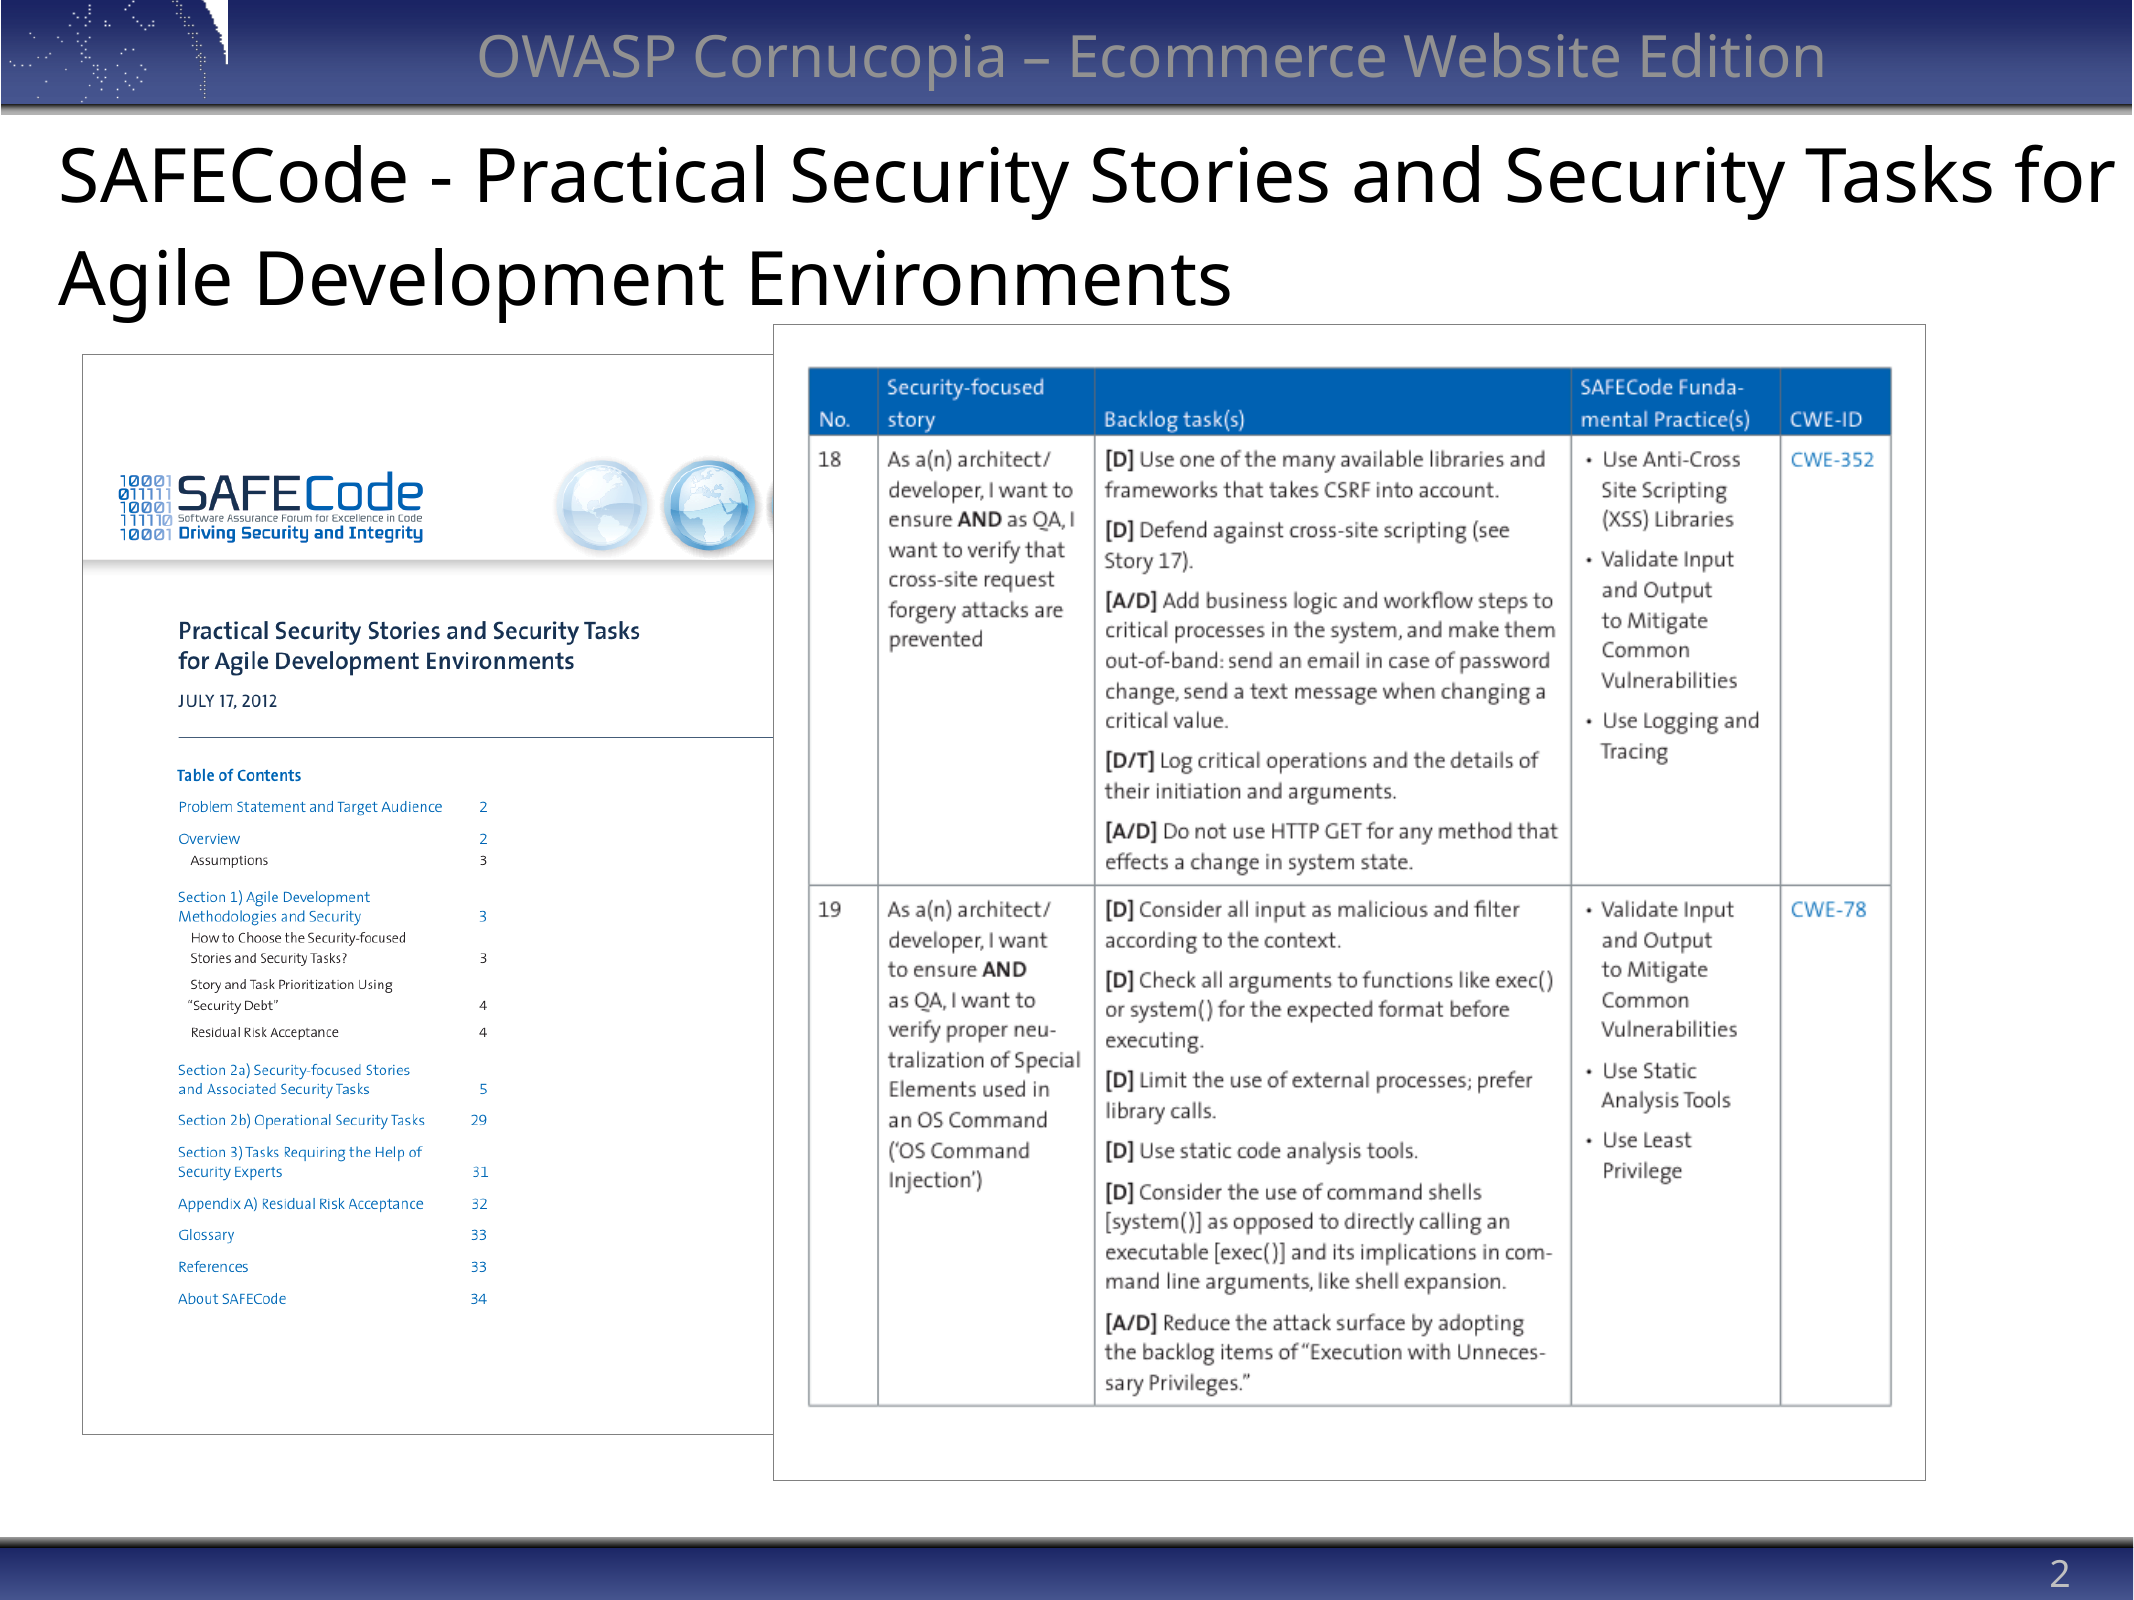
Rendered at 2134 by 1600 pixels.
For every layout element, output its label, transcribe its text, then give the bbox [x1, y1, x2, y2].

picture [82, 324, 1926, 1481]
title SAFECode - Practical Security Stories and Security Tasks for Agile Development Environments [58, 124, 2126, 325]
